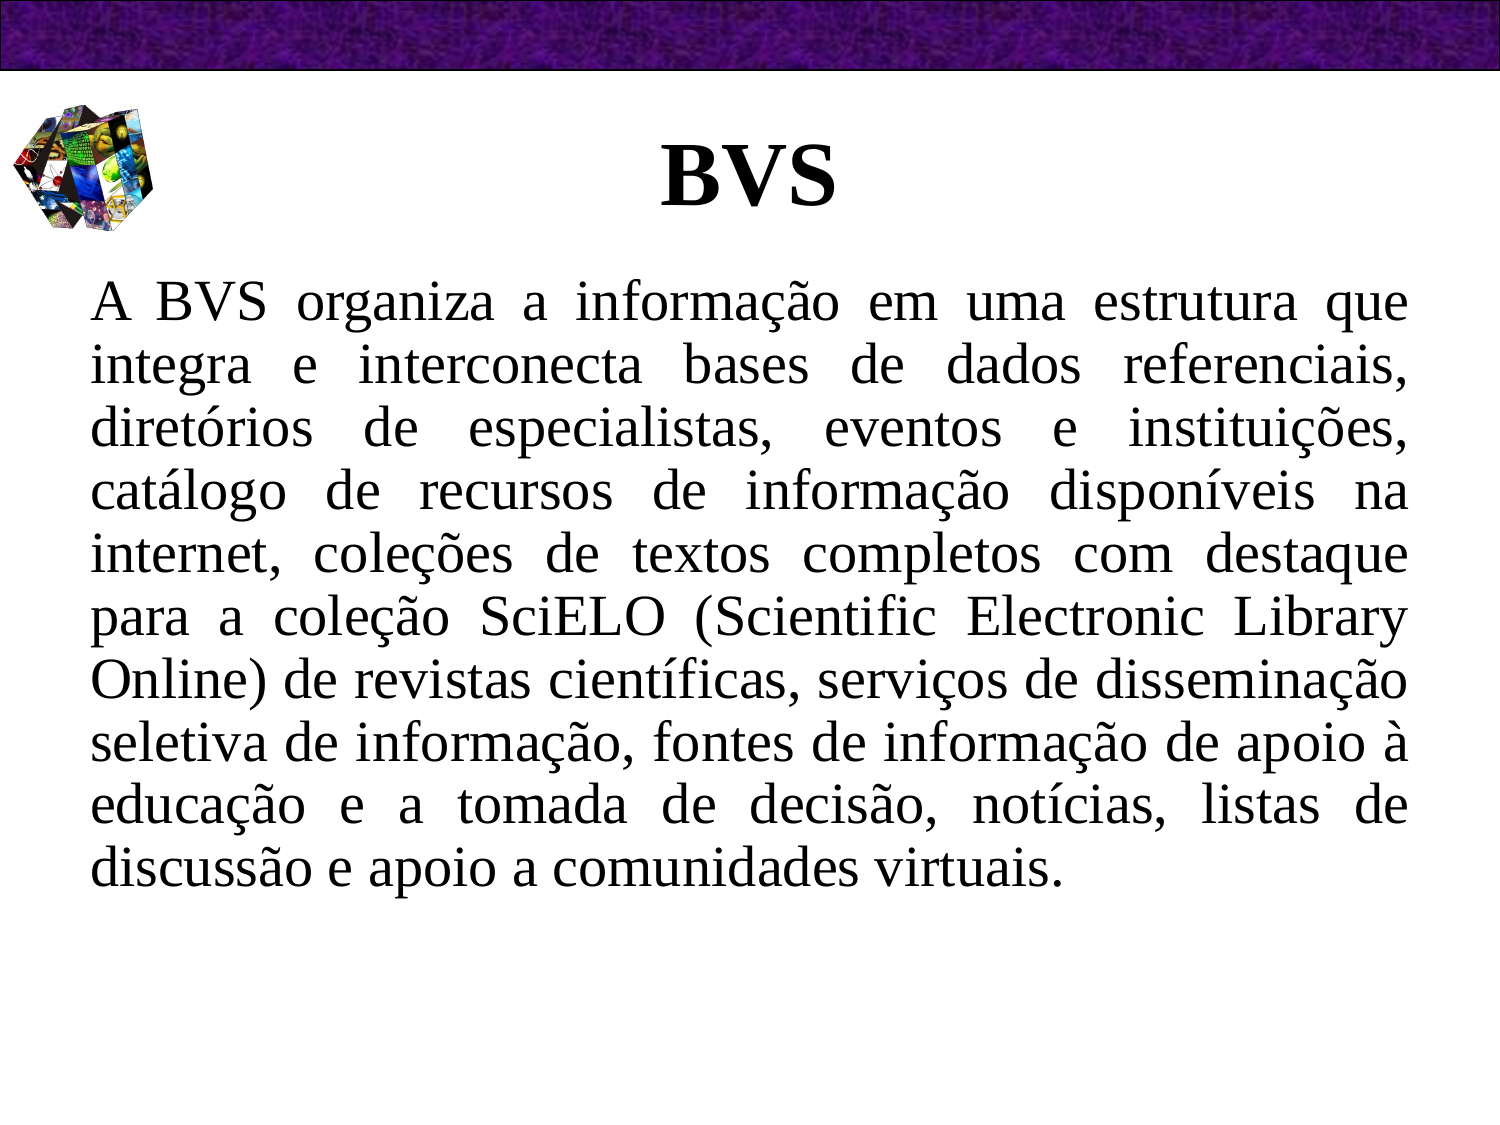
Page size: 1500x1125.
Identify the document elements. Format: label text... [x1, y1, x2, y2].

list A BVS organiza a informação em uma estrutura que integra e interconecta bases de dados referenciais, diretórios de especialistas, eventos e instituições, catálogo de recursos de informação disponíveis na internet, coleções de textos completos com destaque para a coleção SciELO (Scientific Electronic Library Online) de revistas científicas, serviços de disseminação seletiva de informação, fontes de informação de apoio à educação e a tomada de decisão, notícias, listas de discussão e apoio a comunidades virtuais. [75, 262, 1425, 1005]
picture [1, 1, 1499, 69]
title BVS [75, 45, 1425, 233]
